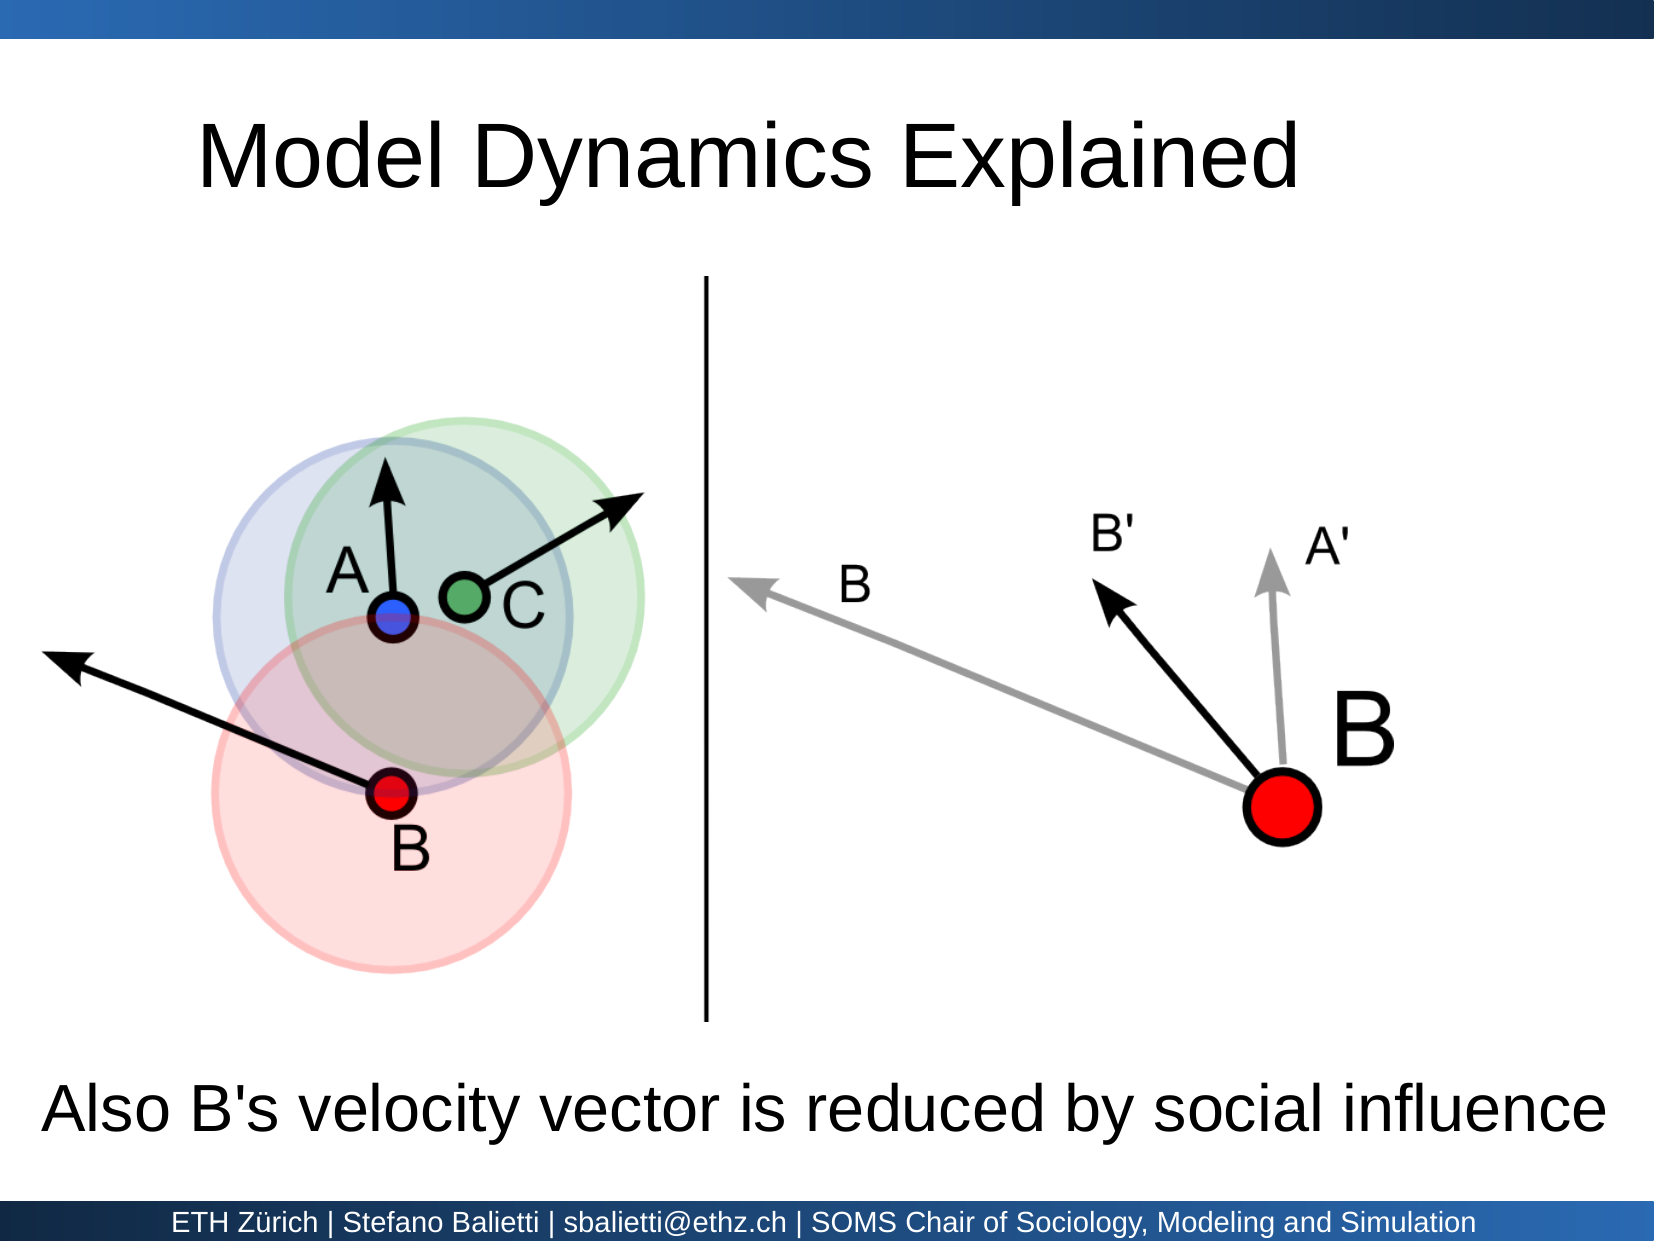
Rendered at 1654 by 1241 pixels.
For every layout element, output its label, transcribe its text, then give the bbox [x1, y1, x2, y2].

title Model Dynamics Explained [0, 105, 1501, 208]
text_box Also B's velocity vector is reduced by social influence [26, 1064, 1631, 1154]
picture [40, 276, 1394, 1022]
